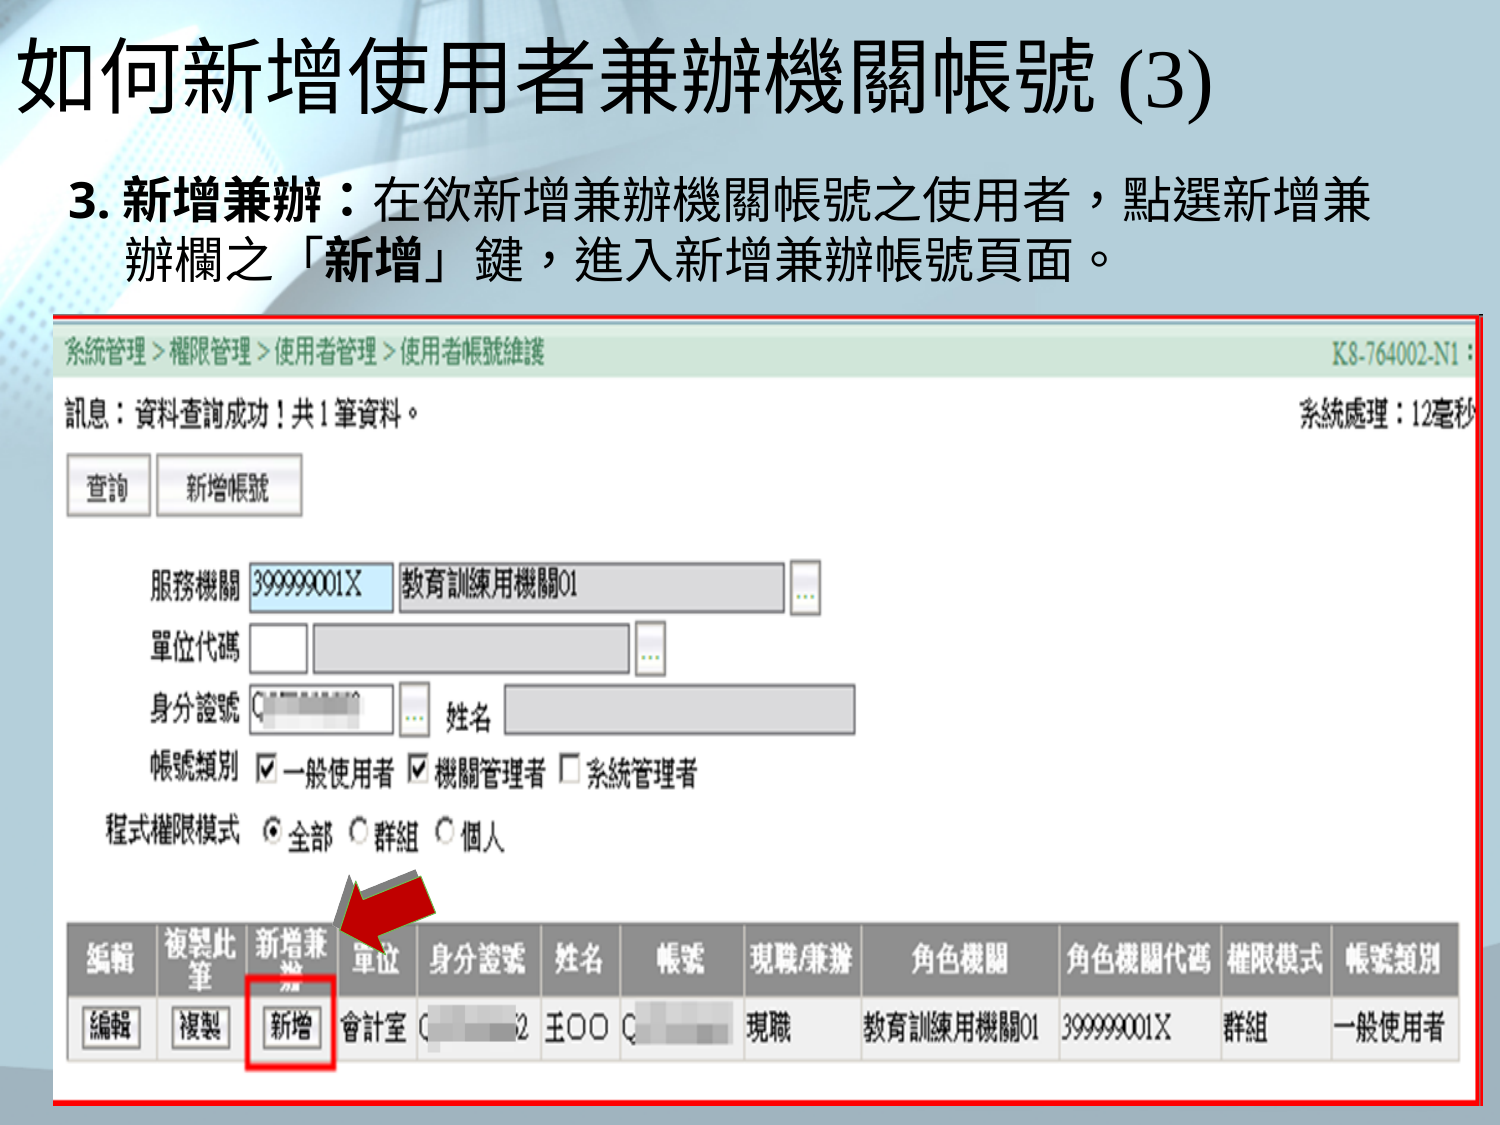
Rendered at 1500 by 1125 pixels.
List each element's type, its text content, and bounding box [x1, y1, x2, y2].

text_box [339, 876, 436, 955]
picture [53, 314, 1483, 1107]
title 如何新增使用者兼辦機關帳號(3) [0, 0, 1500, 149]
text_box 3.新增兼辦：在欲新增兼辦機關帳號之使用者，點選新增兼辦欄之「新增」鍵，進入新增兼辦帳號頁面。 [53, 161, 1435, 297]
